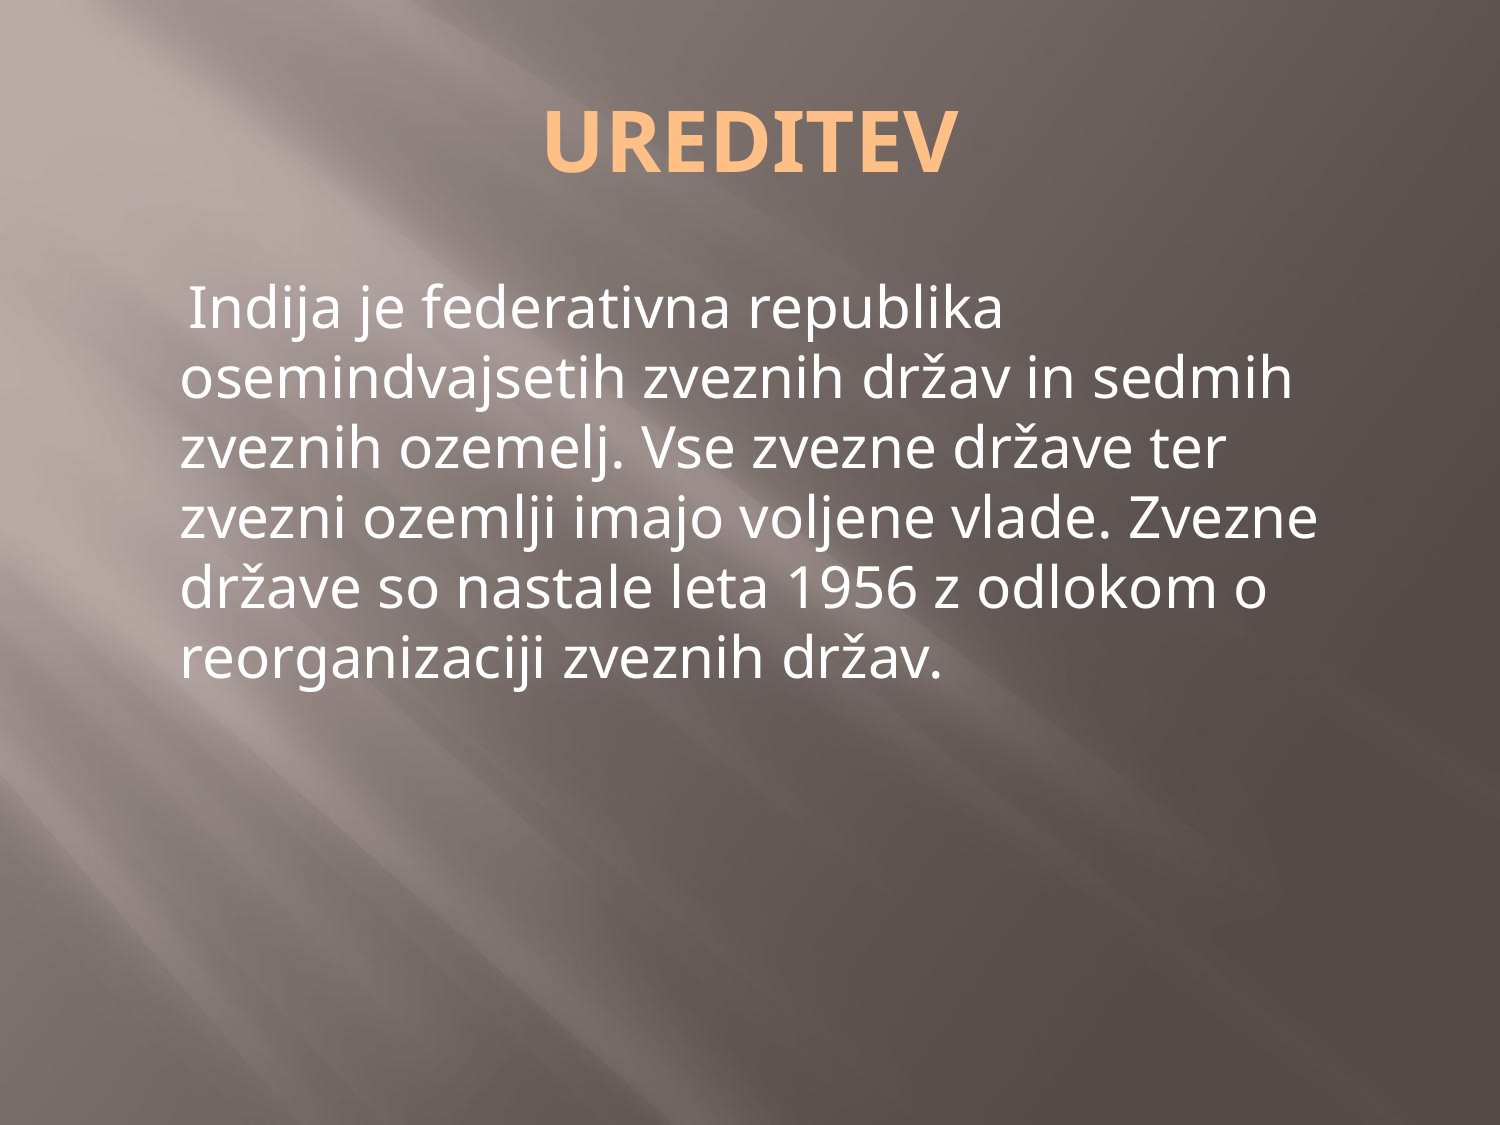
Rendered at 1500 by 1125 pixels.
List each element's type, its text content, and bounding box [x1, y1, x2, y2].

title UREDITEV [75, 45, 1425, 233]
list Indija je federativna republika osemindvajsetih zveznih držav in sedmih zveznih ozemelj. Vse zvezne države ter zvezni ozemlji imajo voljene vlade. Zvezne države so nastale leta 1956 z odlokom o reorganizaciji zveznih držav. [75, 262, 1425, 1035]
picture [0, 0, 1500, 1125]
